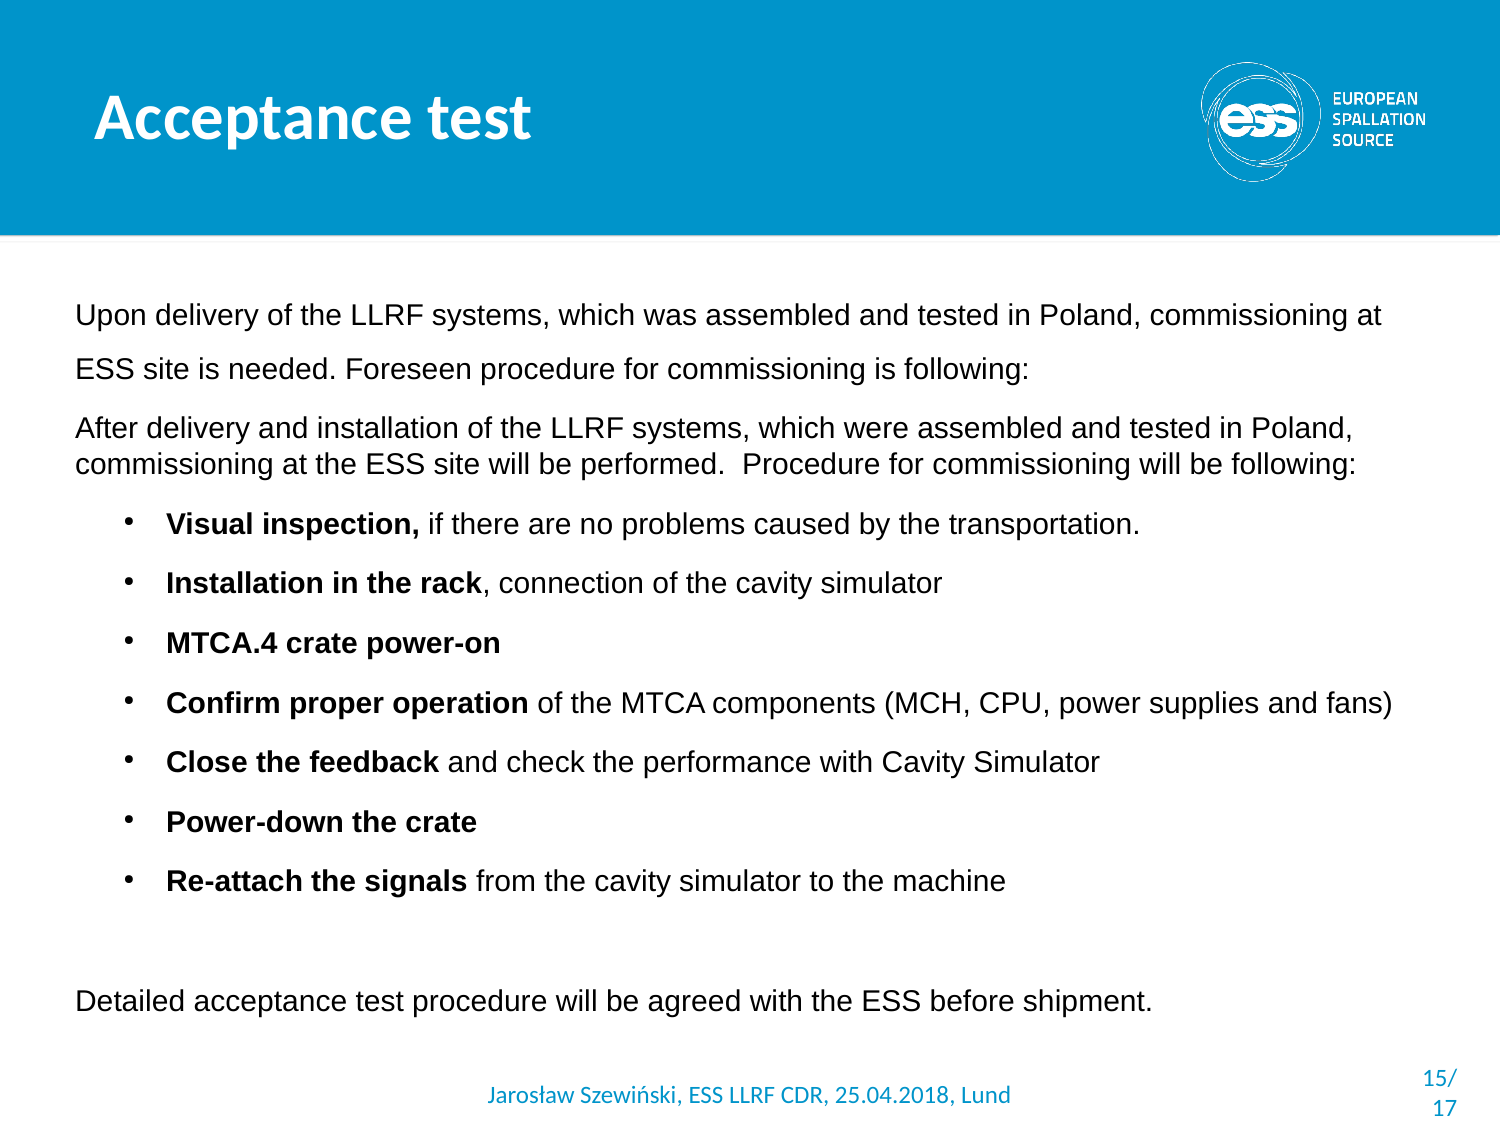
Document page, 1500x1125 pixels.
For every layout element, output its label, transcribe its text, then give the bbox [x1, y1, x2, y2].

picture [1368, 94, 1374, 104]
picture [1334, 93, 1340, 104]
picture [1355, 93, 1361, 104]
picture [1220, 104, 1299, 136]
text_box Acceptance test [94, 19, 1112, 207]
text_box Jarosław Szewiński, ESS LLRF CDR, 25.04.2018, Lund [11, 1073, 1489, 1114]
picture [1377, 93, 1385, 104]
picture [1386, 134, 1392, 146]
picture [1354, 135, 1362, 146]
list Upon delivery of the LLRF systems, which was assembled and tested in Poland, commissioning at ESS site is needed. Foreseen procedure for commissioning is following: After delivery and installation of the LLRF systems, which were assembled and tested in Poland, commissioning at the ESS site will be performed. Procedure for commissioning will be following: Visual inspection, if there are no problems caused by the transportation. Installation in the rack, connection of the cavity simulator MTCA.4 crate power-on Confirm proper operation of the MTCA components (MCH, CPU, power supplies and fans) Close the feedback and check the performance with Cavity Simulator Power-down the crate Re-attach the signals from the cavity simulator to the machine Detailed acceptance test procedure will be agreed with the ESS before shipment. [75, 277, 1399, 1057]
picture [1408, 93, 1412, 104]
picture [1381, 119, 1389, 124]
picture [1388, 93, 1394, 104]
picture [1345, 93, 1351, 104]
picture [1366, 134, 1374, 145]
